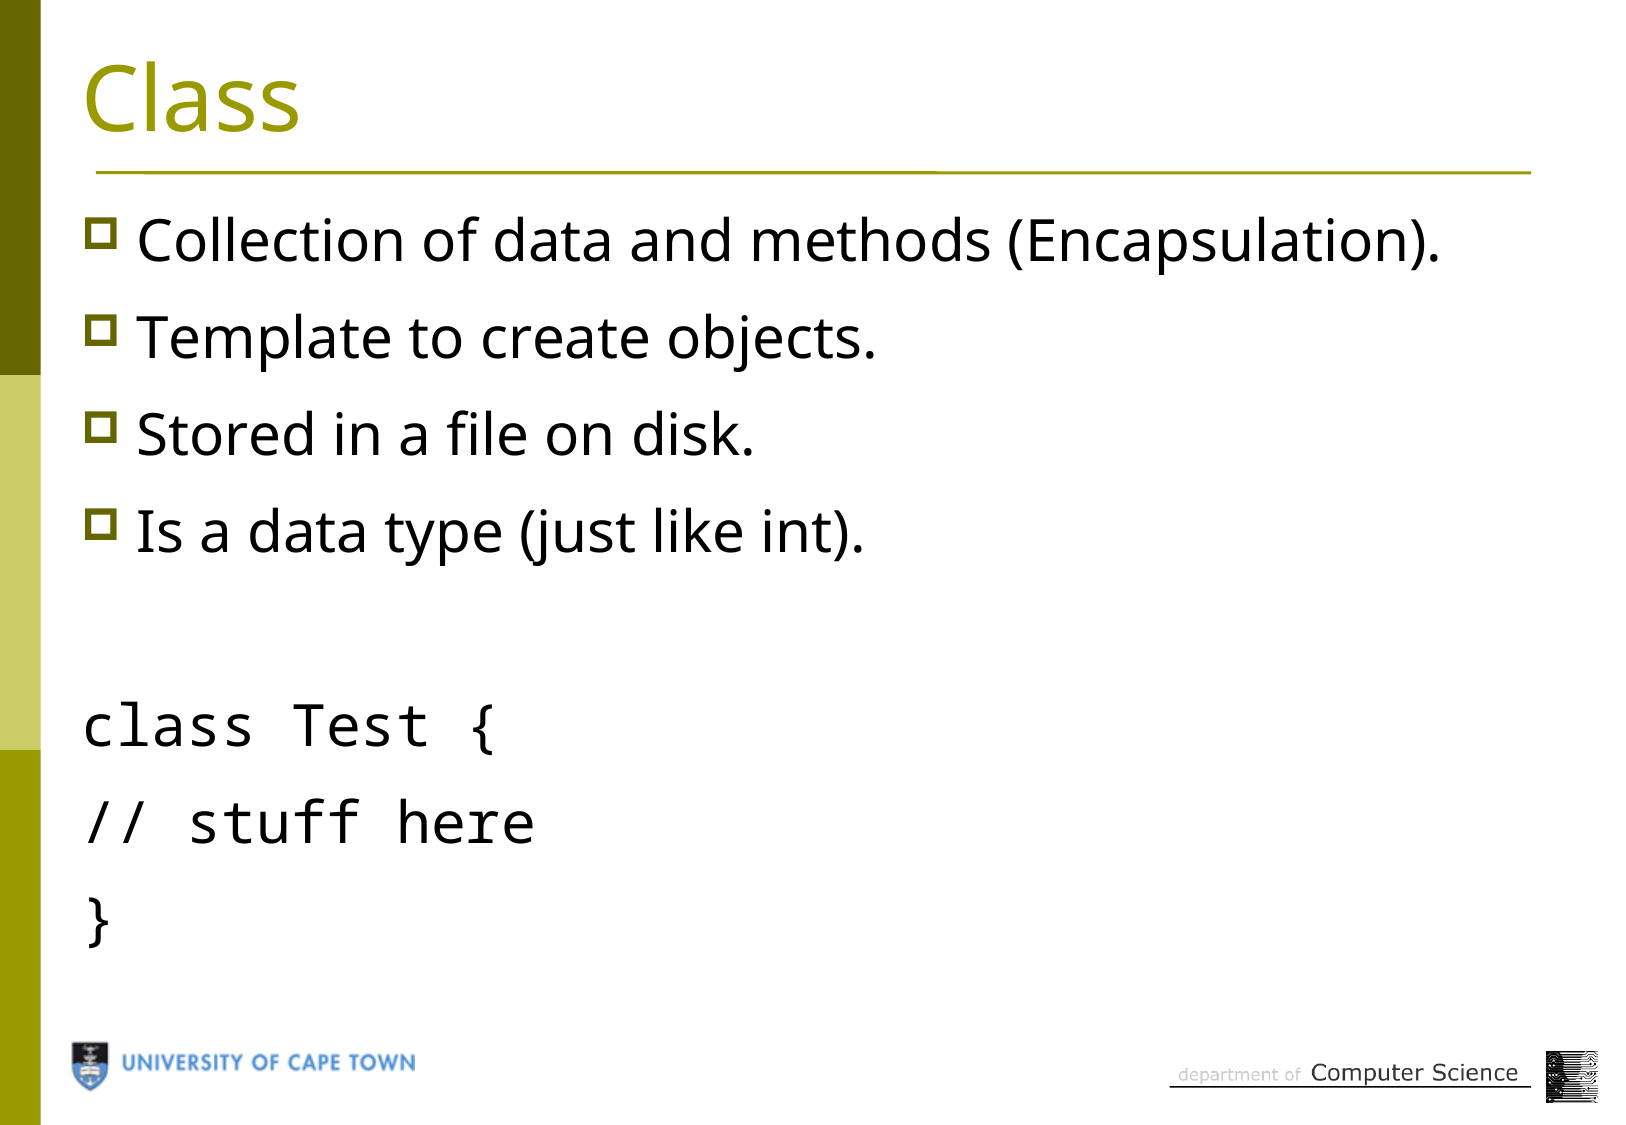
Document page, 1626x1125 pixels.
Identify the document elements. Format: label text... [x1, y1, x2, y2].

picture [61, 1024, 415, 1103]
list Collection of data and methods (Encapsulation). Template to create objects. Stored in a file on disk. Is a data type (just like int). class Test { // stuff here } [81, 196, 1543, 991]
picture [1169, 1043, 1532, 1091]
picture [1546, 1051, 1598, 1103]
title Class [81, 36, 1543, 165]
